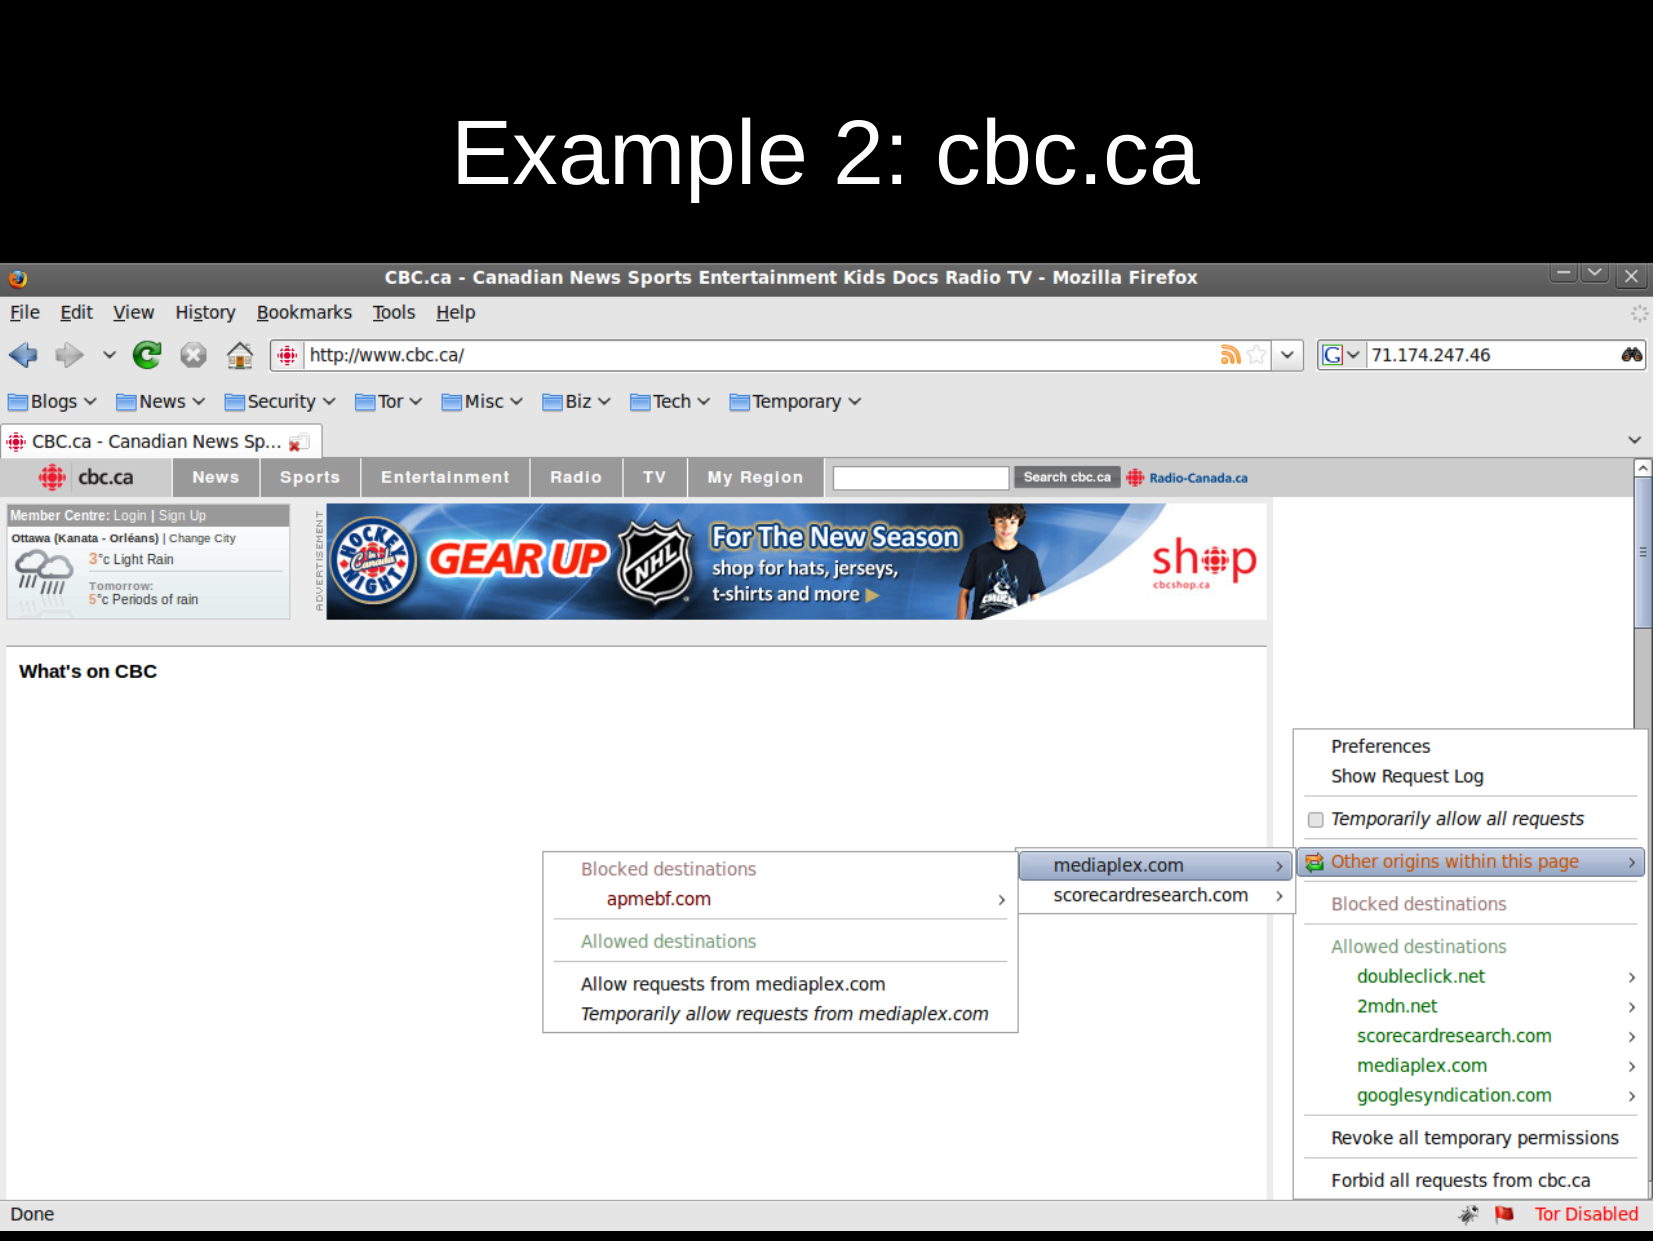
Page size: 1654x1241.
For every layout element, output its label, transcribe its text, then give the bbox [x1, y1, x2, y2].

picture [0, 262, 1653, 1232]
title Example 2: cbc.ca [82, 56, 1571, 250]
